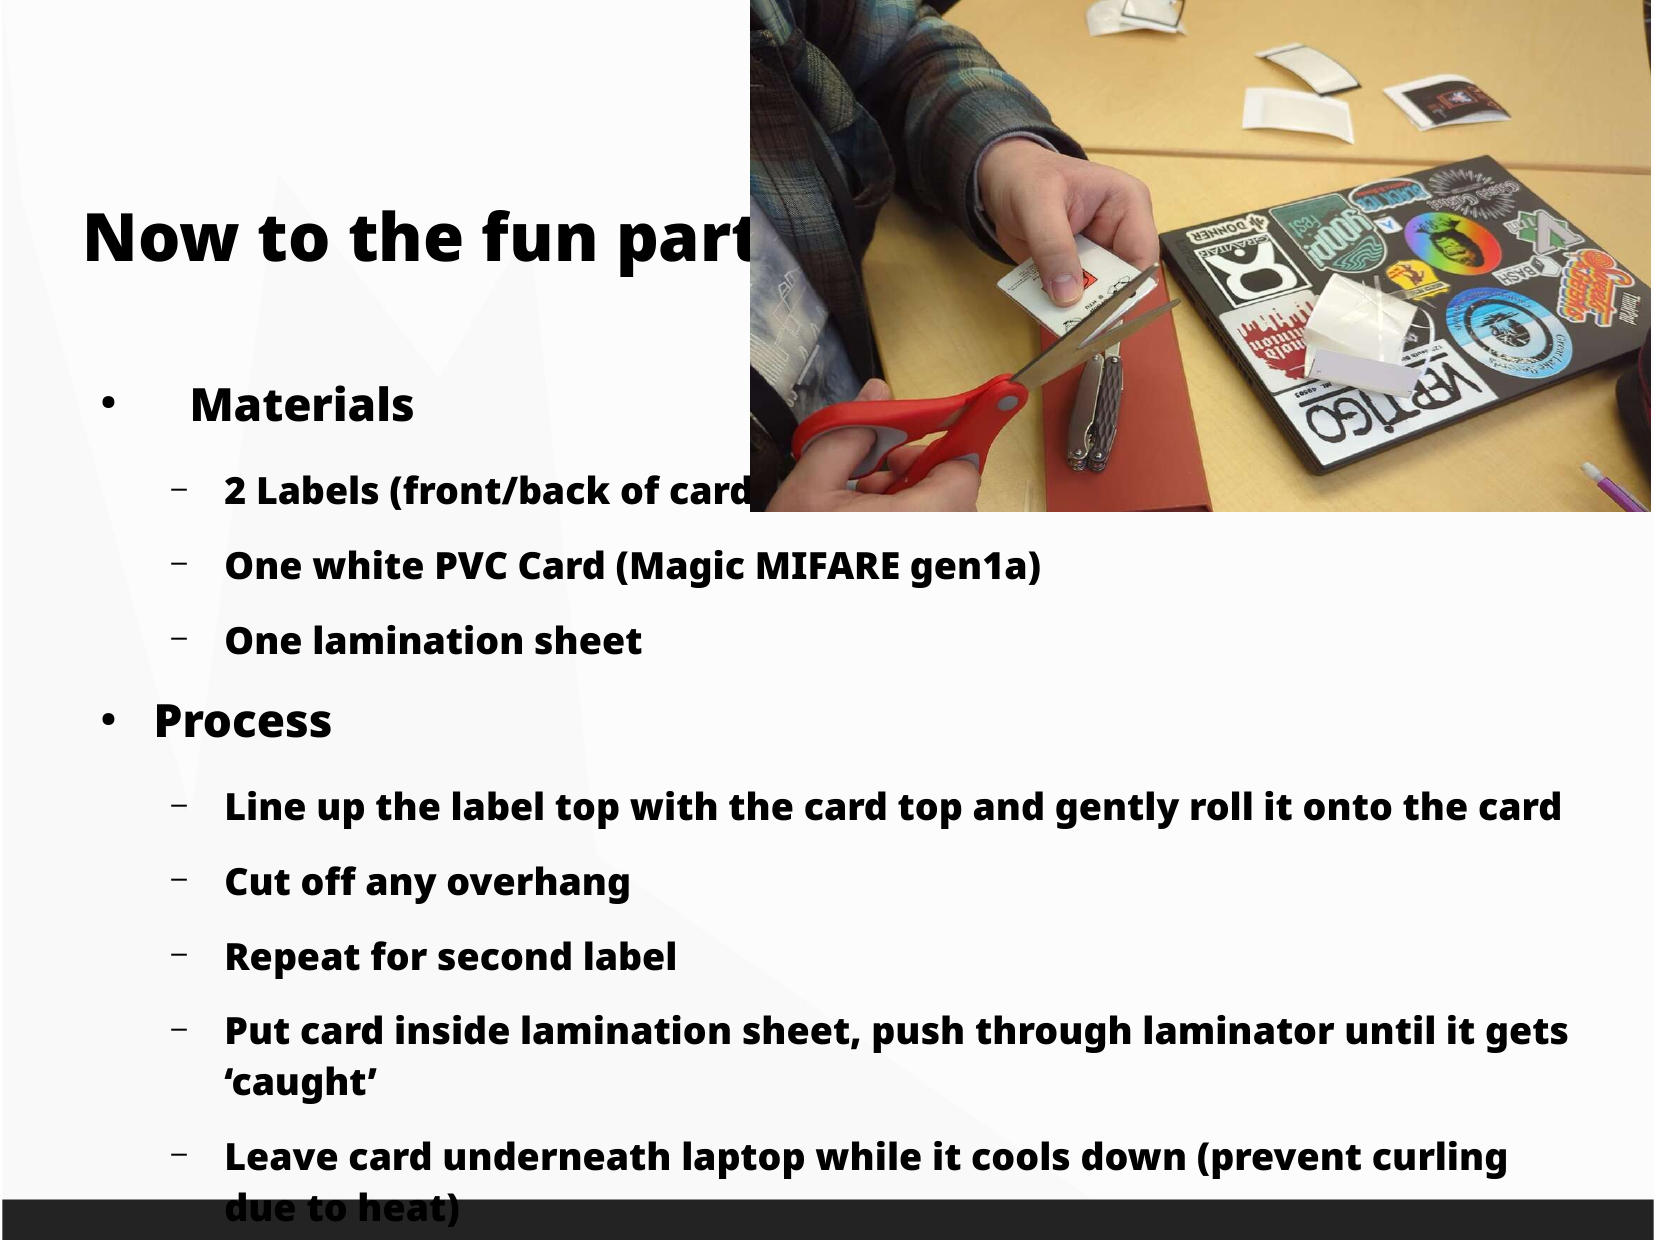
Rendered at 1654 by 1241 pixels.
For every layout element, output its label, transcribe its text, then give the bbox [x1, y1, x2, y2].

list Materials 2 Labels (front/back of card) One white PVC Card (Magic MIFARE gen1a) One lamination sheet Process Line up the label top with the card top and gently roll it onto the card Cut off any overhang Repeat for second label Put card inside lamination sheet, push through laminator until it gets ‘caught’ Leave card underneath laptop while it cools down (prevent curling due to heat) [82, 372, 1571, 1156]
picture [2, 0, 1654, 1241]
title Now to the fun part! [82, 132, 750, 340]
